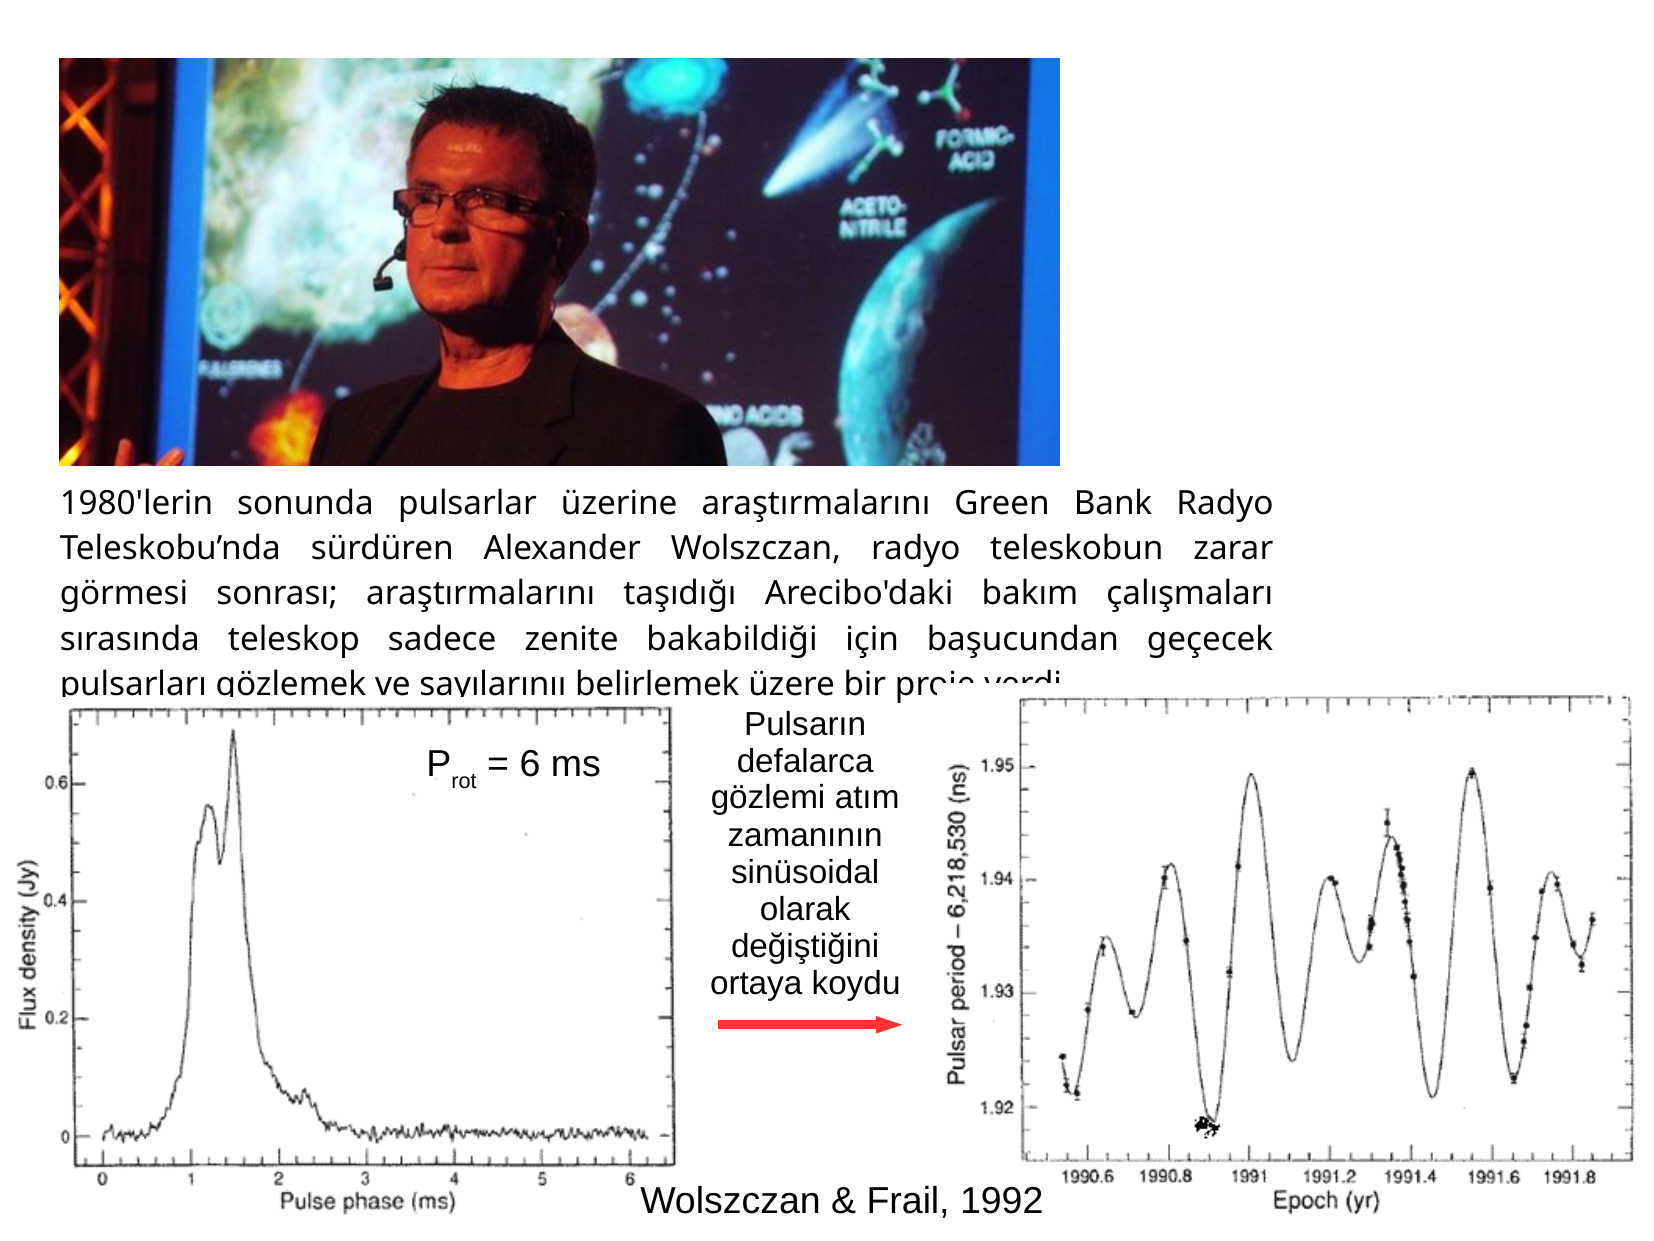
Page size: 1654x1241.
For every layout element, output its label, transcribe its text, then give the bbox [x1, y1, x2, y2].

text_box 1980'lerin sonunda pulsarlar üzerine araştırmalarını Green Bank Radyo Teleskobu’nda sürdüren Alexander Wolszczan, radyo teleskobun zarar görmesi sonrası; araştırmalarını taşıdığı Arecibo'daki bakım çalışmaları sırasında teleskop sadece zenite bakabildiği için başucundan geçecek pulsarları gözlemek ve sayılarınıı belirlemek üzere bir proje verdi. [44, 471, 1291, 689]
text_box Prot = 6 ms [411, 735, 637, 801]
picture [59, 58, 1060, 466]
picture [937, 683, 1641, 1220]
text_box Pulsarın defalarca gözlemi atım zamanının sinüsoidal olarak değiştiğini ortaya koydu [678, 697, 932, 1013]
text_box Wolszczan & Frail, 1992 [625, 1172, 1136, 1229]
picture [9, 697, 679, 1221]
